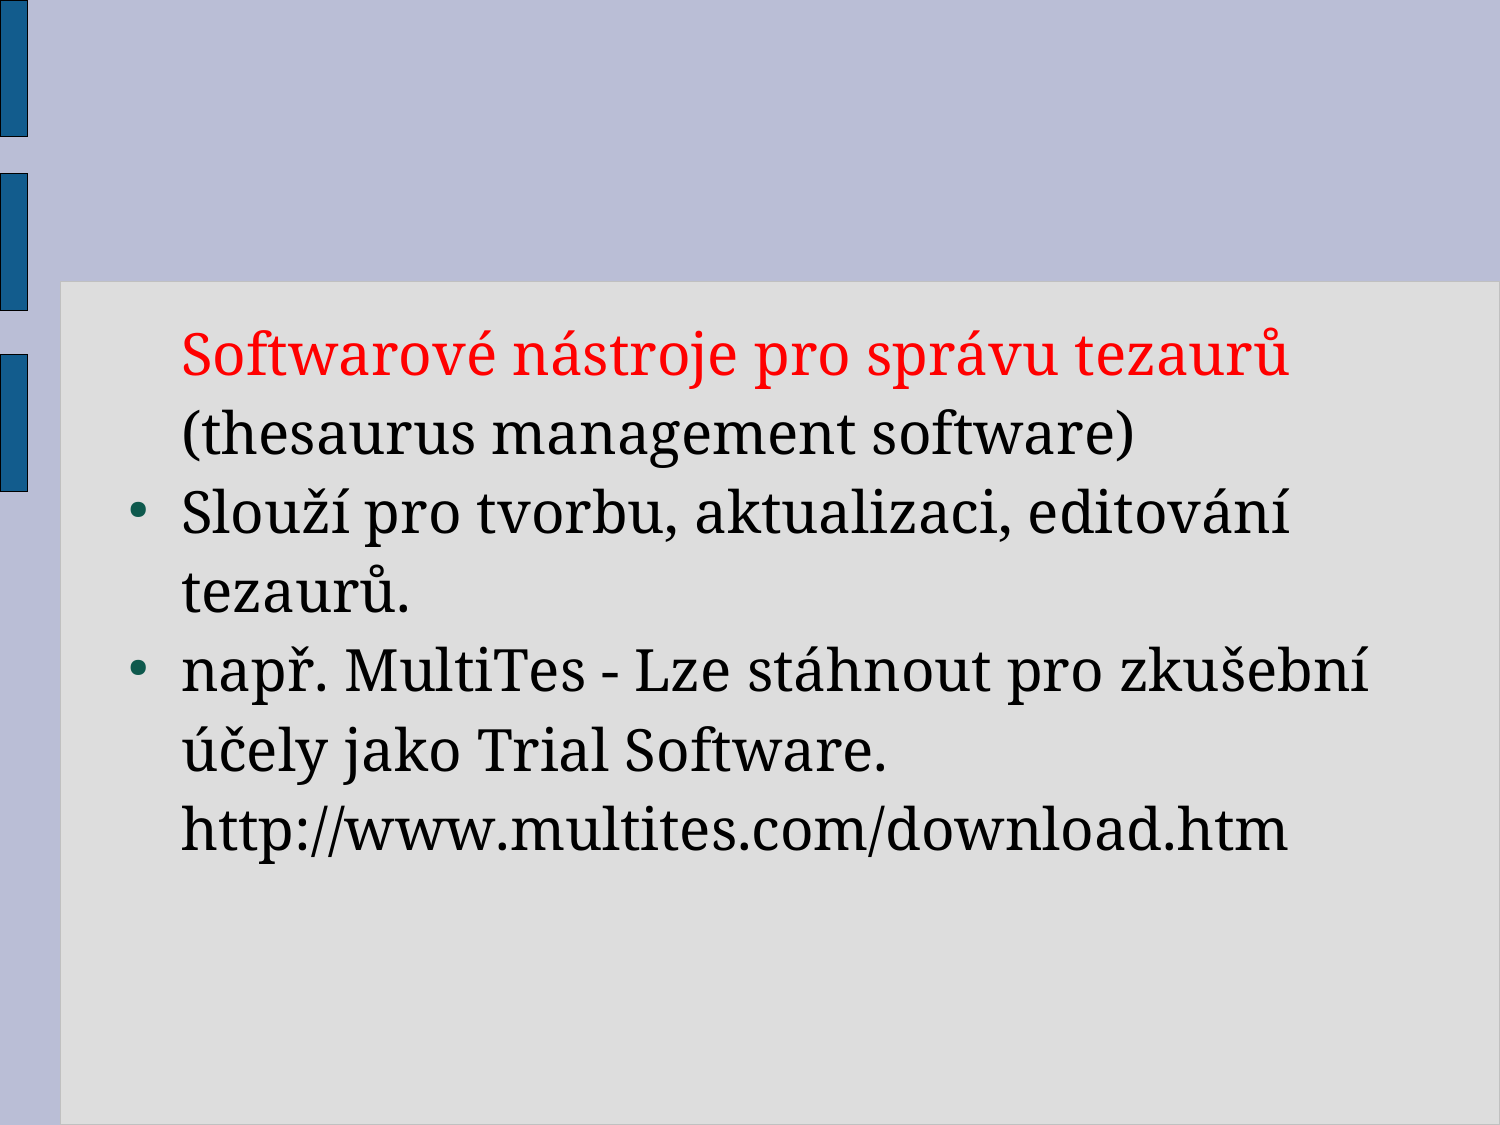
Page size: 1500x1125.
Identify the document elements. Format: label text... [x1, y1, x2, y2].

list Softwarové nástroje pro správu tezaurů (thesaurus management software) Slouží pro tvorbu, aktualizaci, editování tezaurů. např. MultiTes - Lze stáhnout pro zkušební účely jako Trial Software. http://www.multites.com/download.htm [110, 312, 1392, 1007]
